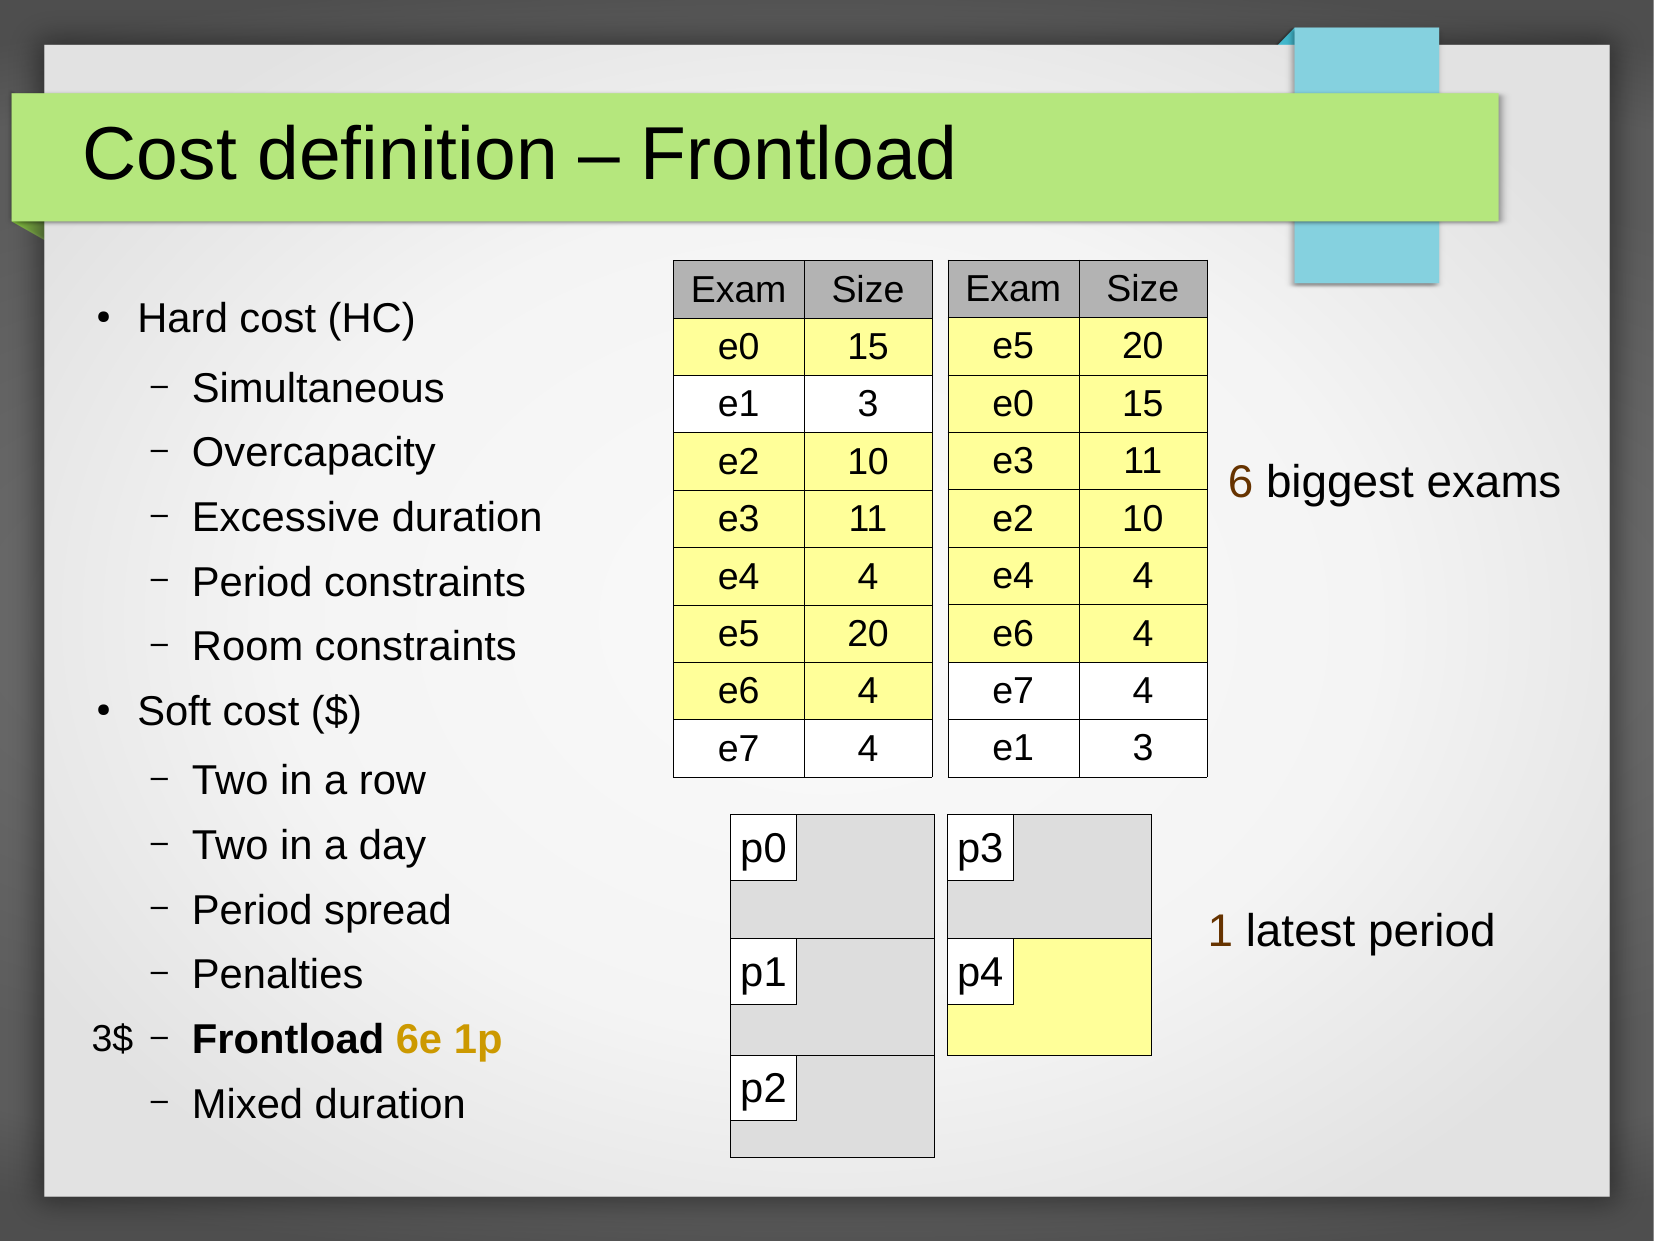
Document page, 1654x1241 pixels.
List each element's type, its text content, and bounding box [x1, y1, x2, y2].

table_cell 4 [1080, 548, 1207, 604]
table_cell 20 [805, 606, 932, 662]
table_cell 10 [805, 433, 932, 490]
table_cell 10 [1080, 490, 1207, 547]
table_cell e4 [949, 548, 1079, 604]
table_header Size [805, 261, 932, 318]
table_cell e0 [949, 376, 1079, 432]
table_cell 15 [1080, 376, 1207, 432]
text_box p3 [947, 814, 1014, 881]
text_box p0 [730, 814, 797, 881]
picture [0, 0, 1654, 1241]
table_cell e6 [949, 605, 1079, 662]
text_box [947, 814, 1152, 1056]
text_box [730, 939, 935, 1055]
table_cell 4 [805, 663, 932, 719]
text_box [730, 814, 935, 938]
table_cell e1 [674, 376, 804, 432]
text_box 1 latest period [1192, 897, 1557, 964]
table_header Size [1080, 261, 1207, 317]
table_cell 11 [805, 491, 932, 547]
table_cell 15 [805, 319, 932, 375]
list Hard cost (HC) Simultaneous Overcapacity Excessive duration Period constraints Room constraints Soft cost ($) Two in a row Two in a day Period spread Penalties Frontload 6e 1p Mixed duration [82, 295, 1571, 1134]
table_cell 4 [1080, 605, 1207, 662]
table_header Exam [674, 261, 804, 318]
table_cell 4 [1080, 663, 1207, 719]
table_cell e2 [949, 490, 1079, 547]
table_cell e3 [949, 433, 1079, 489]
table_cell e7 [674, 720, 804, 777]
table_cell e2 [674, 433, 804, 490]
table_cell e5 [949, 318, 1079, 375]
table_cell 3 [805, 376, 932, 432]
table_cell e4 [674, 548, 804, 605]
title Cost definition – Frontload [82, 94, 1264, 213]
text_box p1 [730, 938, 797, 1005]
text_box p2 [730, 1055, 797, 1121]
table_cell 4 [805, 548, 932, 605]
table_cell e6 [674, 663, 804, 719]
table_cell 3 [1080, 720, 1207, 777]
text_box [730, 1056, 935, 1158]
table_cell 11 [1080, 433, 1207, 489]
table_cell e5 [674, 606, 804, 662]
table_cell e1 [949, 720, 1079, 777]
table_header Exam [949, 261, 1079, 317]
table_cell e3 [674, 491, 804, 547]
text_box 6 biggest exams [1213, 448, 1577, 515]
table_cell e0 [674, 319, 804, 375]
table_cell e7 [949, 663, 1079, 719]
text_box 3$ [76, 1009, 149, 1067]
table_cell 20 [1080, 318, 1207, 375]
table_cell 4 [805, 720, 932, 777]
text_box p4 [947, 938, 1014, 1005]
